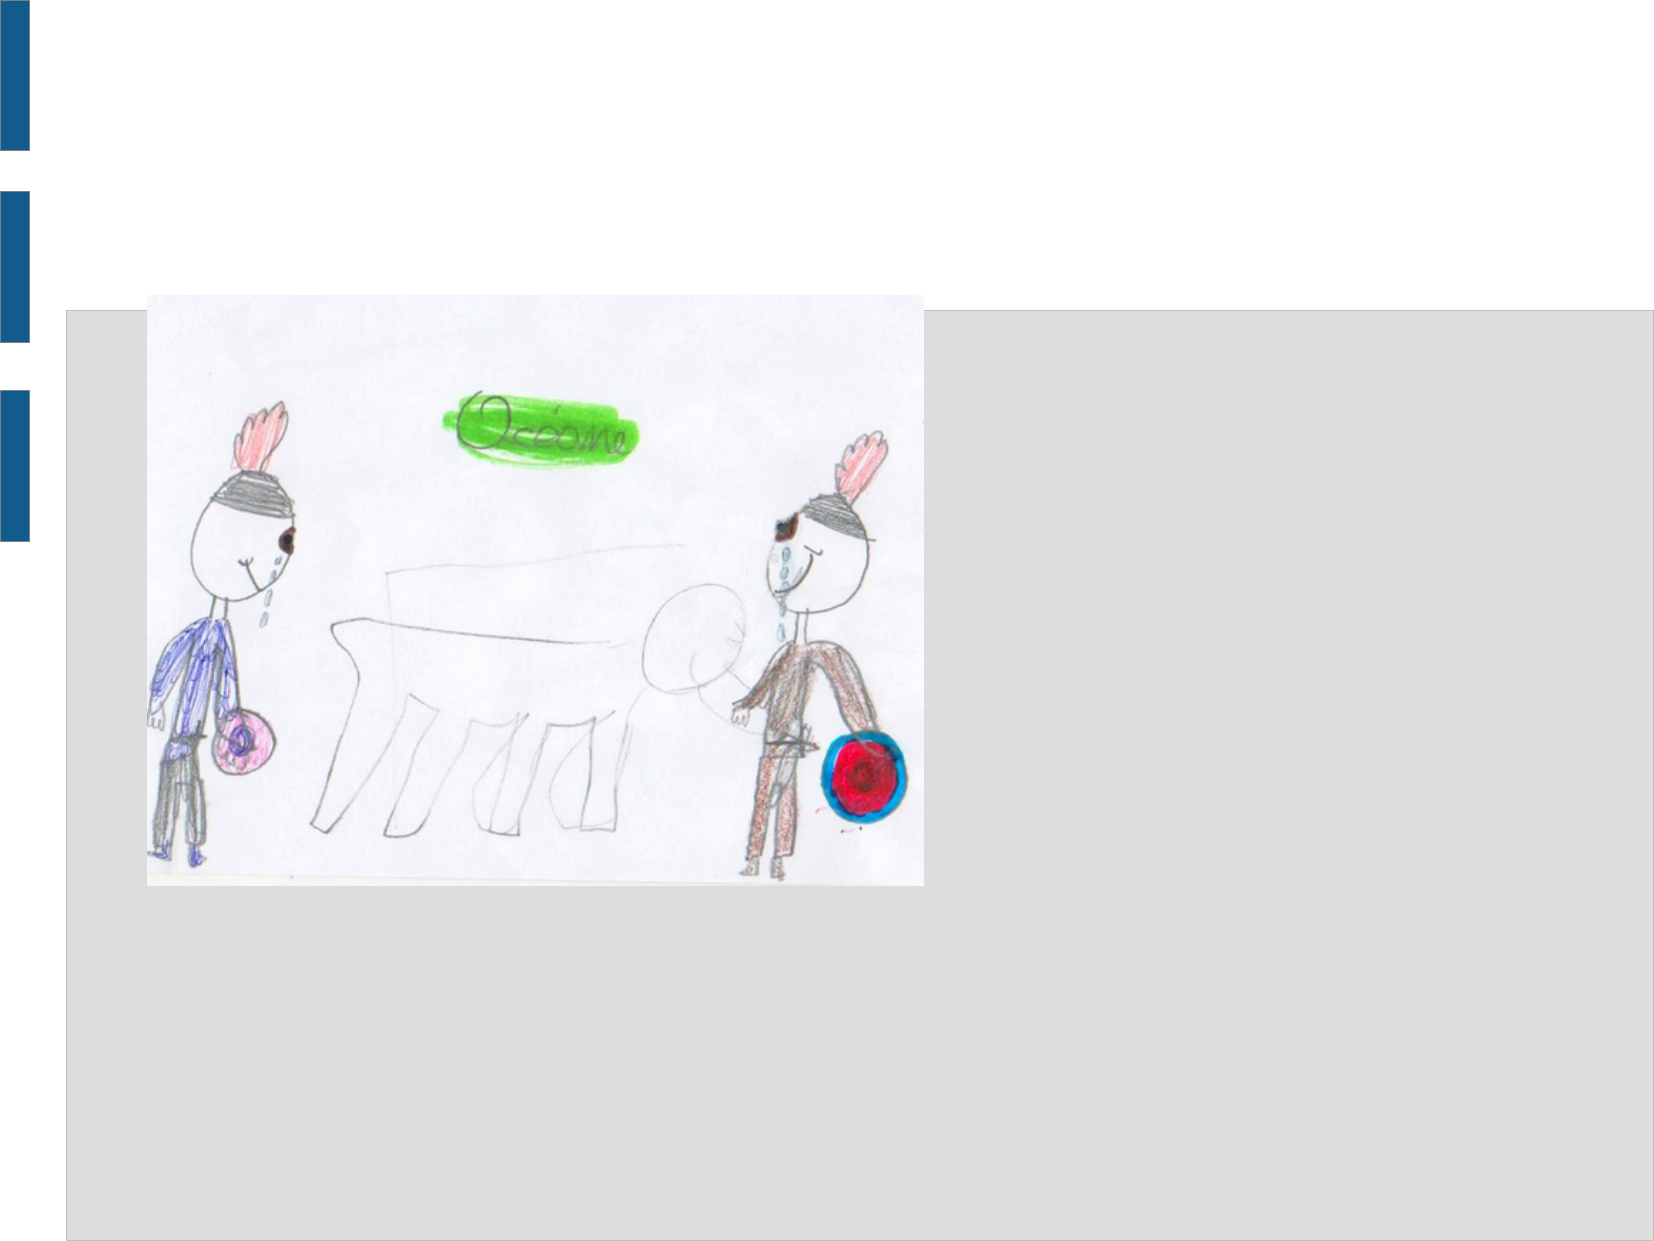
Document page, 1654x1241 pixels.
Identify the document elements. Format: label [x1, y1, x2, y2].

picture [147, 295, 924, 886]
